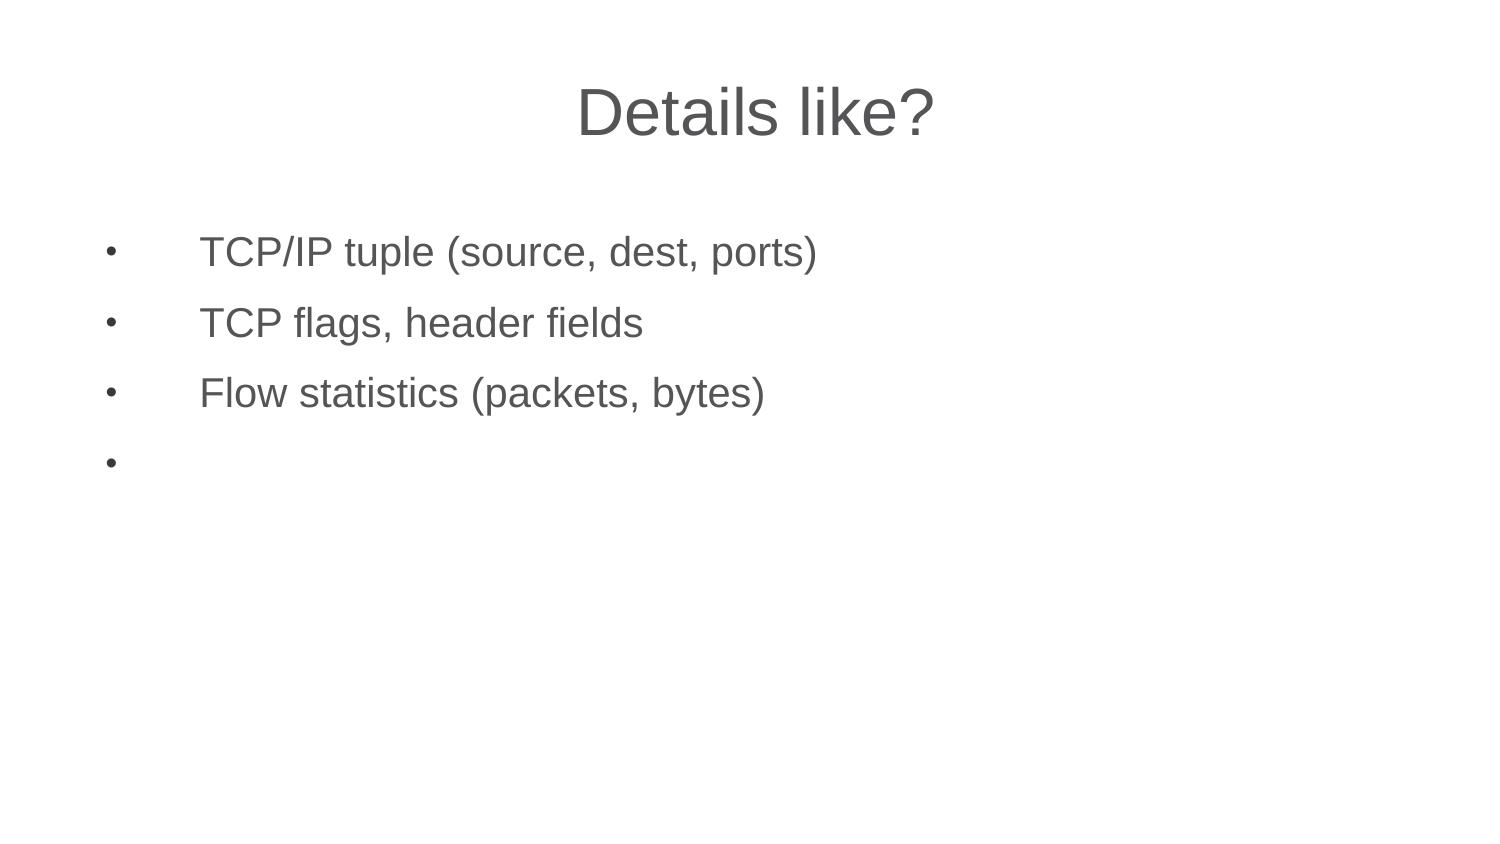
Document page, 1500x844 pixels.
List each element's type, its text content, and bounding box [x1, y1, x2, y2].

title Details like? [71, 55, 1441, 177]
list TCP/IP tuple (source, dest, ports) TCP flags, header fields Flow statistics (packets, bytes) [71, 221, 1441, 741]
